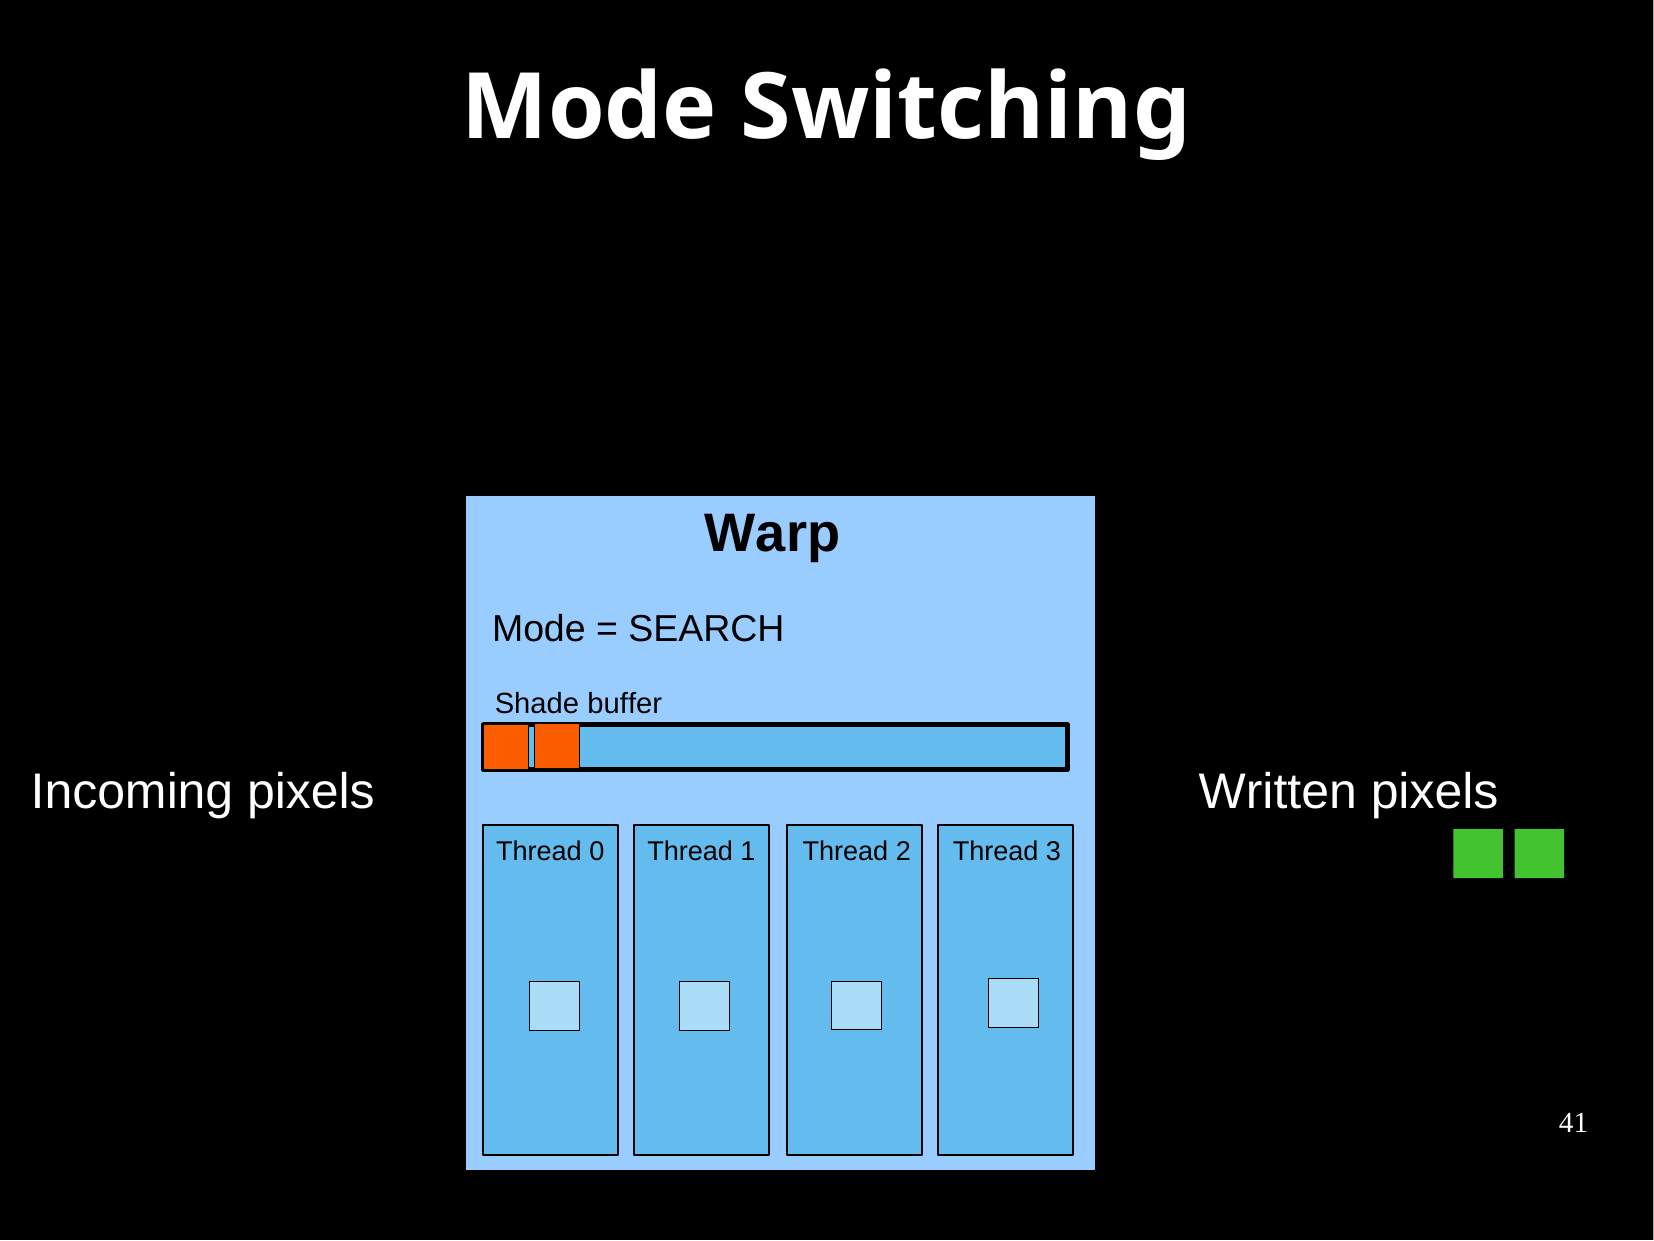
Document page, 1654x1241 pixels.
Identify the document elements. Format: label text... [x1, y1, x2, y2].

text_box Shade buffer [480, 679, 766, 737]
text_box Thread 1 [632, 828, 776, 874]
text_box Thread 3 [938, 828, 1082, 874]
title Mode Switching [0, 0, 1654, 207]
text_box [465, 495, 1096, 1171]
text_box Warp [690, 495, 991, 571]
text_box Thread 0 [481, 828, 625, 874]
text_box Incoming pixels [15, 756, 406, 865]
text_box [1453, 865, 1503, 879]
text_box Mode = SEARCH [477, 600, 808, 657]
text_box [1514, 865, 1565, 879]
text_box Written pixels [1183, 756, 1574, 865]
text_box Thread 2 [787, 828, 932, 874]
